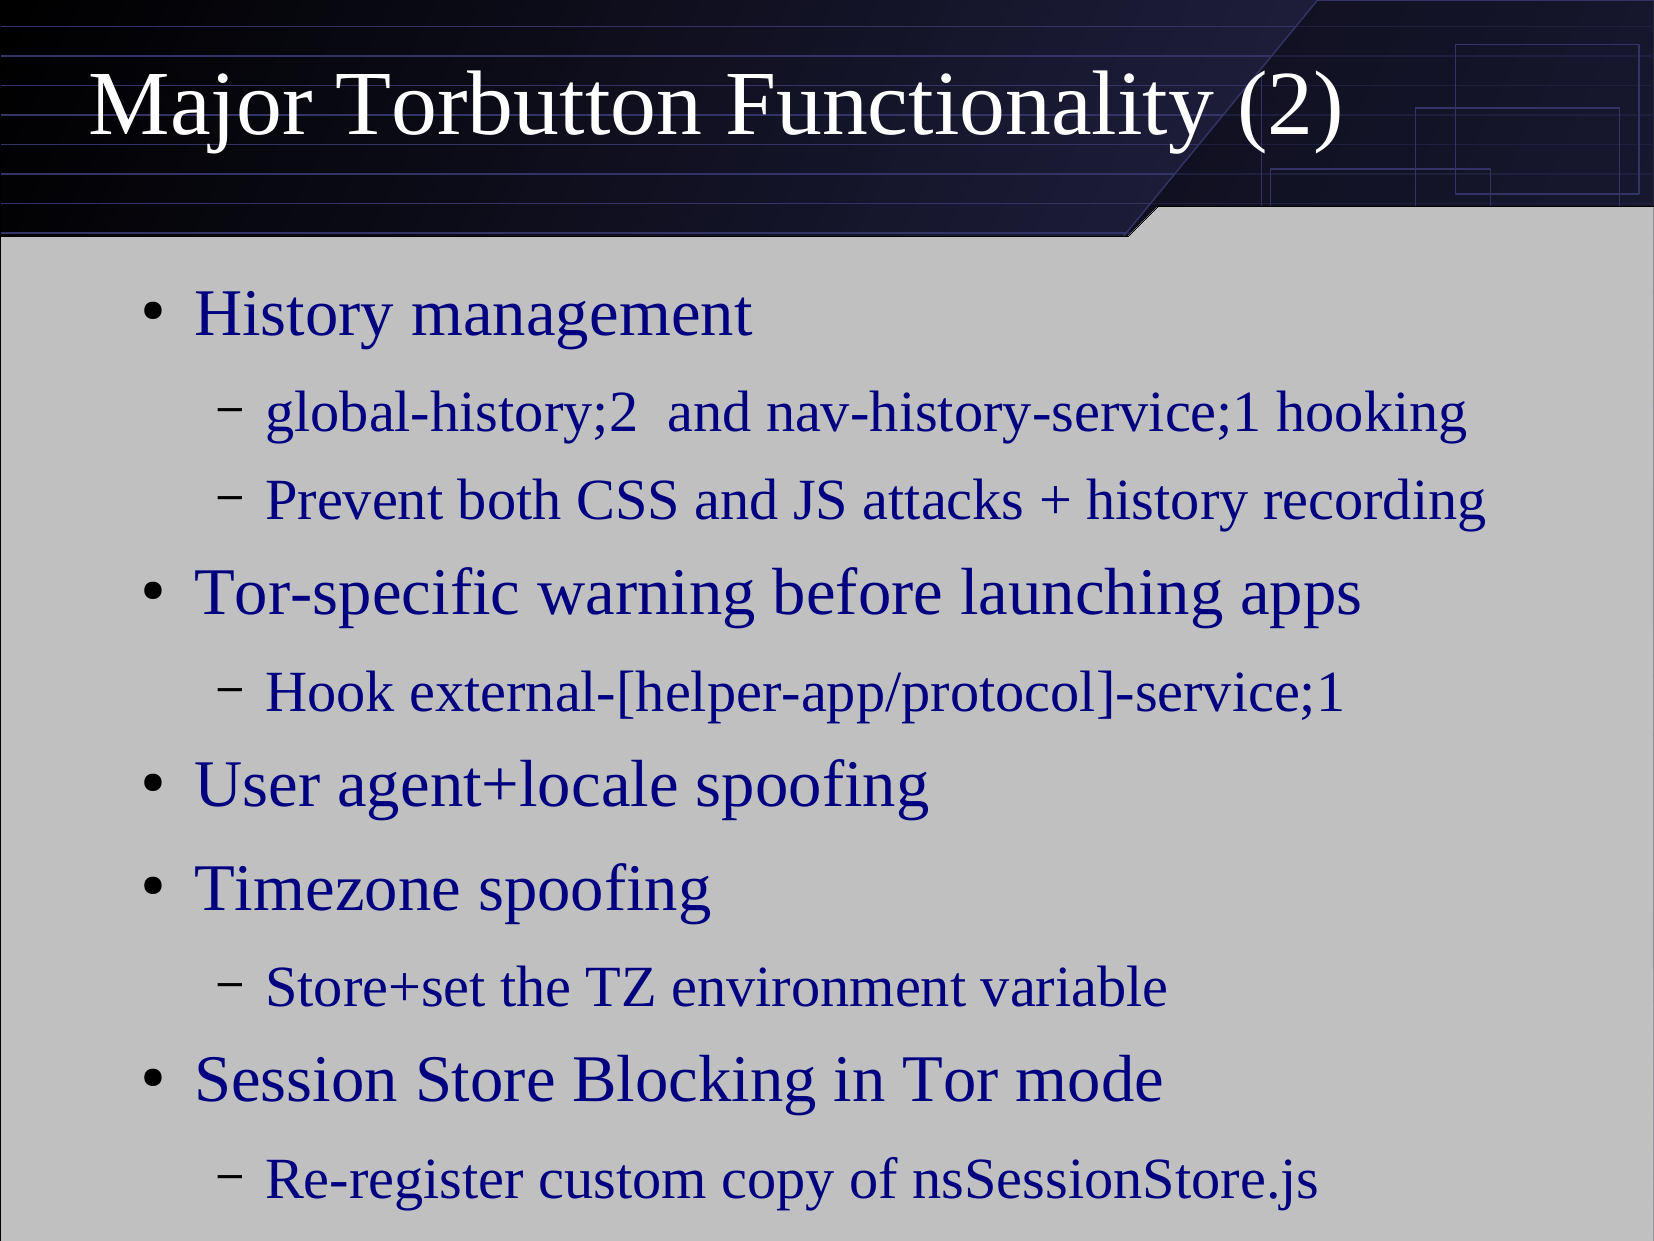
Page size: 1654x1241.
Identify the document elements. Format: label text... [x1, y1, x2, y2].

title Major Torbutton Functionality (2) [88, 0, 1501, 208]
list History management global-history;2 and nav-history-service;1 hooking Prevent both CSS and JS attacks + history recording Tor-specific warning before launching apps Hook external-[helper-app/protocol]-service;1 User agent+locale spoofing Timezone spoofing Store+set the TZ environment variable Session Store Blocking in Tor mode Re-register custom copy of nsSessionStore.js [123, 275, 1536, 1211]
